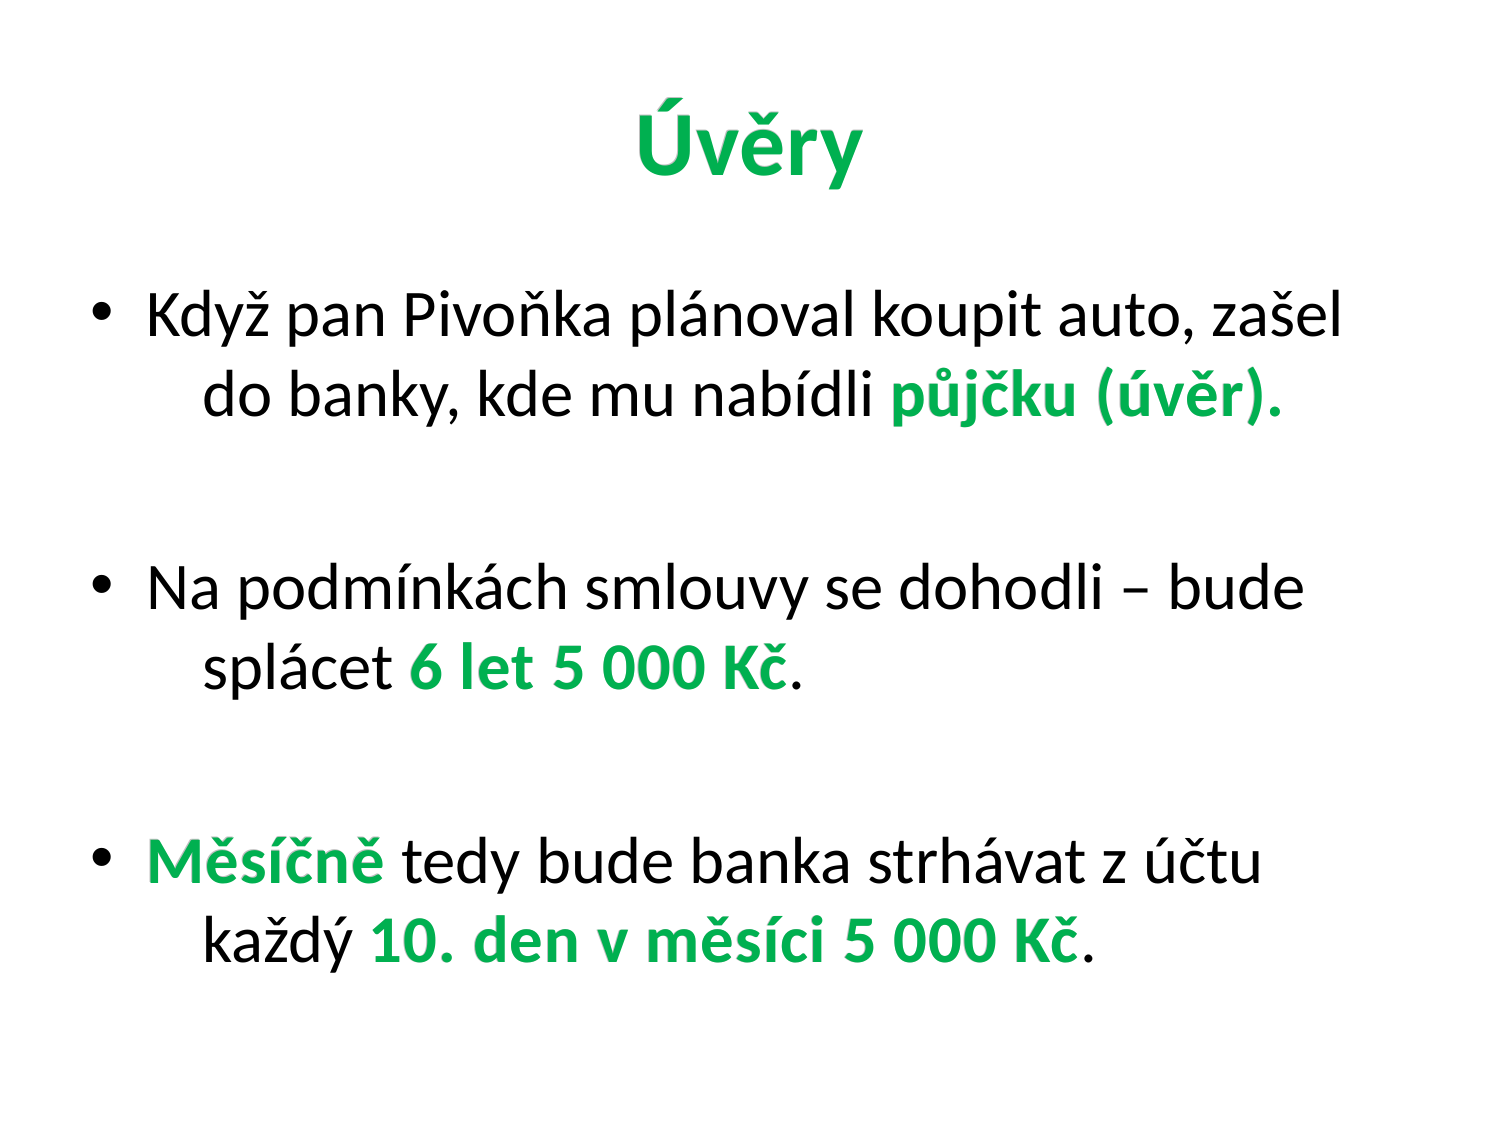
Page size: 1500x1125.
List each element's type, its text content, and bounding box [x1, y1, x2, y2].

list Když pan Pivoňka plánoval koupit auto, zašel do banky, kde mu nabídli půjčku (úvěr). Na podmínkách smlouvy se dohodli – bude splácet 6 let 5 000 Kč. Měsíčně tedy bude banka strhávat z účtu každý 10. den v měsíci 5 000 Kč. [75, 262, 1426, 1005]
title Úvěry [75, 45, 1426, 233]
